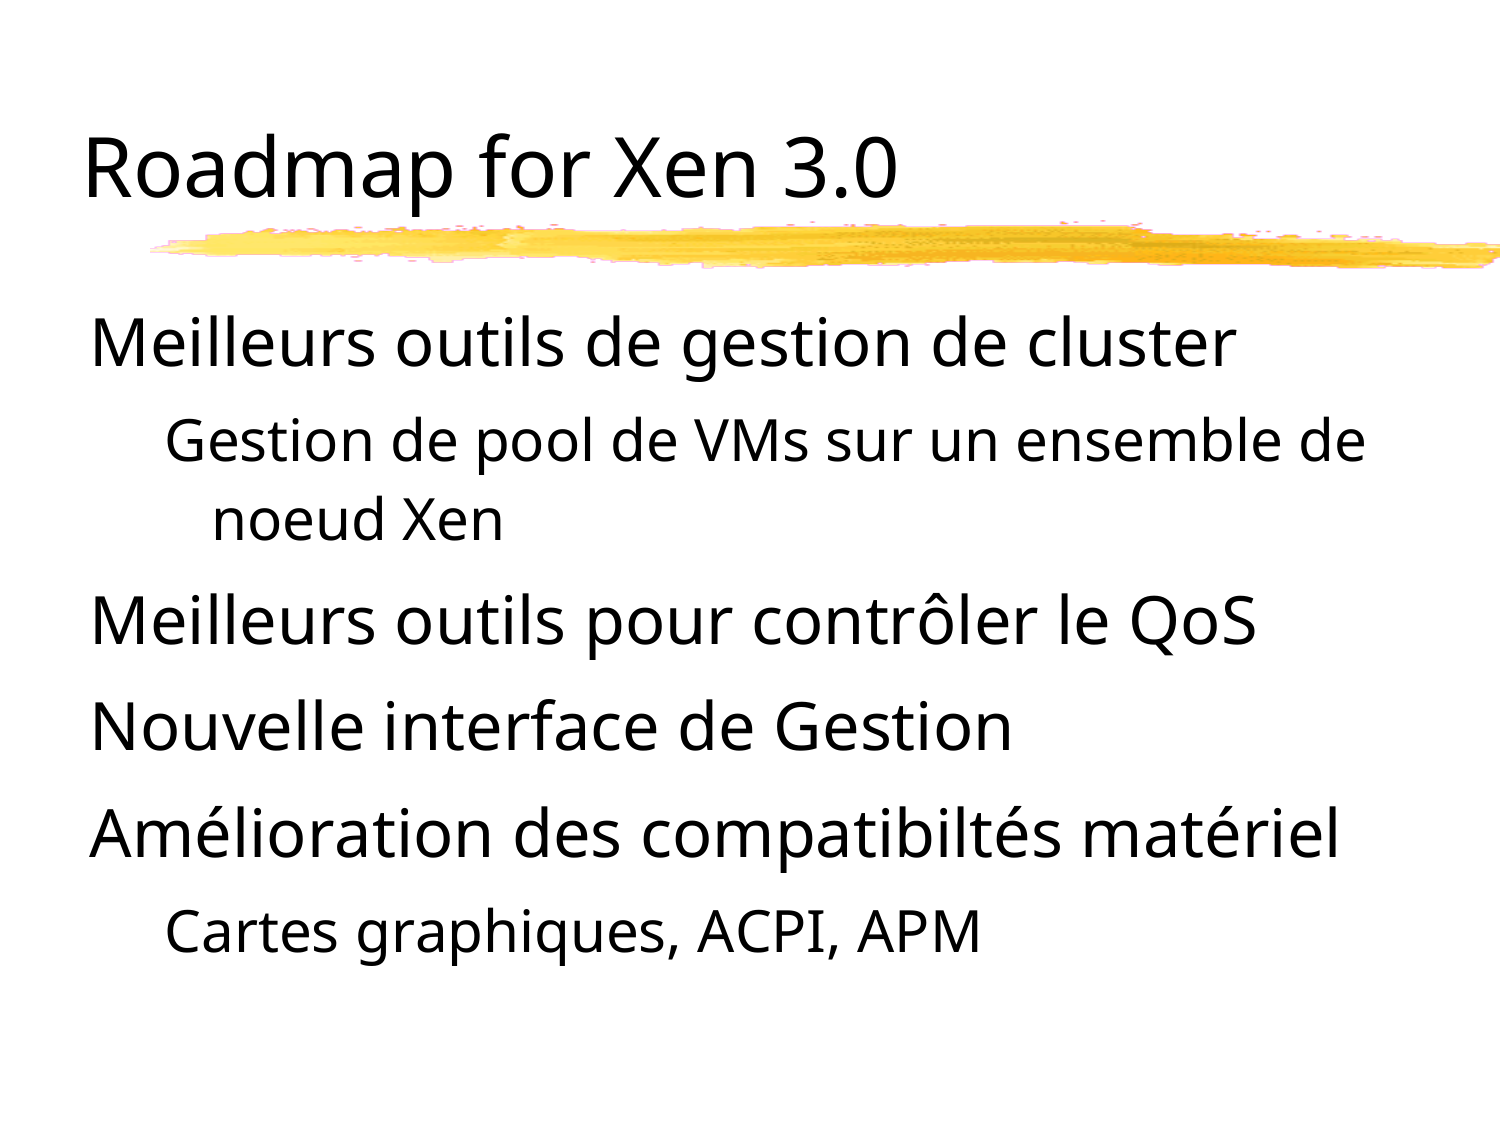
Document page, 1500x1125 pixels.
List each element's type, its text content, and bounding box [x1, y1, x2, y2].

picture [150, 215, 1500, 279]
list Meilleurs outils de gestion de cluster Gestion de pool de VMs sur un ensemble de noeud Xen Meilleurs outils pour contrôler le QoS Nouvelle interface de Gestion Amélioration des compatibiltés matériel Cartes graphiques, ACPI, APM [75, 287, 1417, 1075]
title Roadmap for Xen 3.0 [66, 37, 1342, 225]
